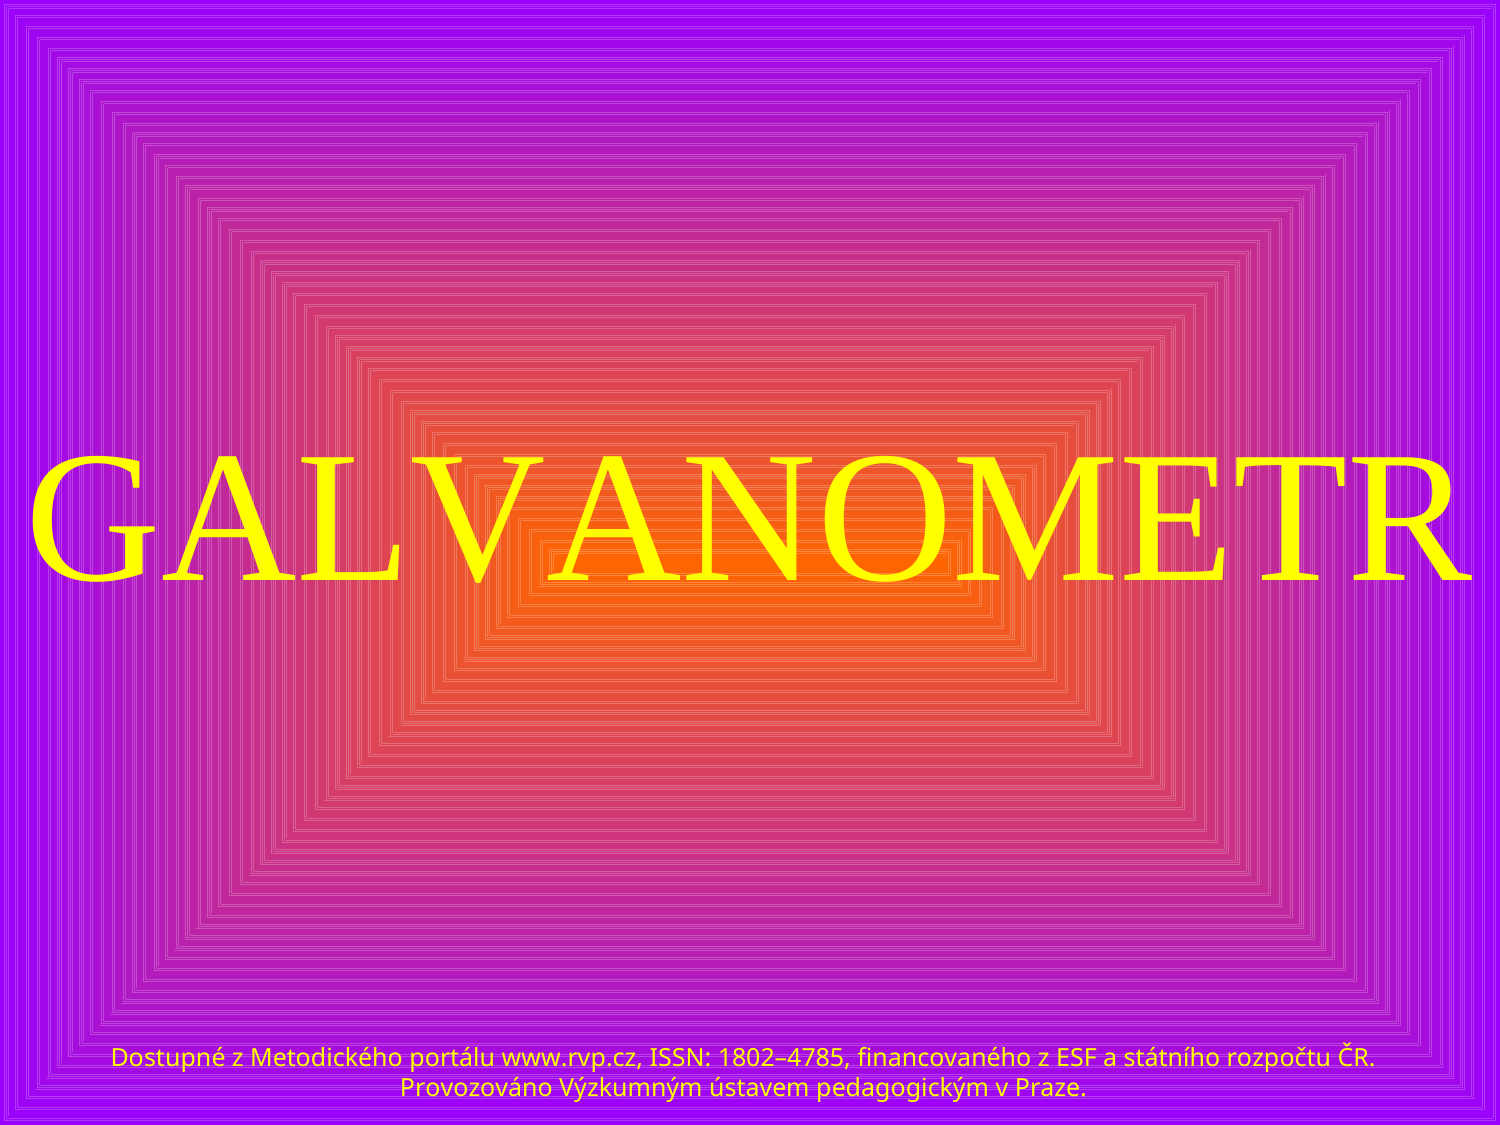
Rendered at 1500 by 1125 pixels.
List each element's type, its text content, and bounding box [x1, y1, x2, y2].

text_box Dostupné z Metodického portálu www.rvp.cz, ISSN: 1802–4785, financovaného z ESF a státního rozpočtu ČR. Provozováno Výzkumným ústavem pedagogickým v Praze. [35, 1041, 1454, 1102]
text_box GALVANOMETR [0, 385, 1500, 626]
